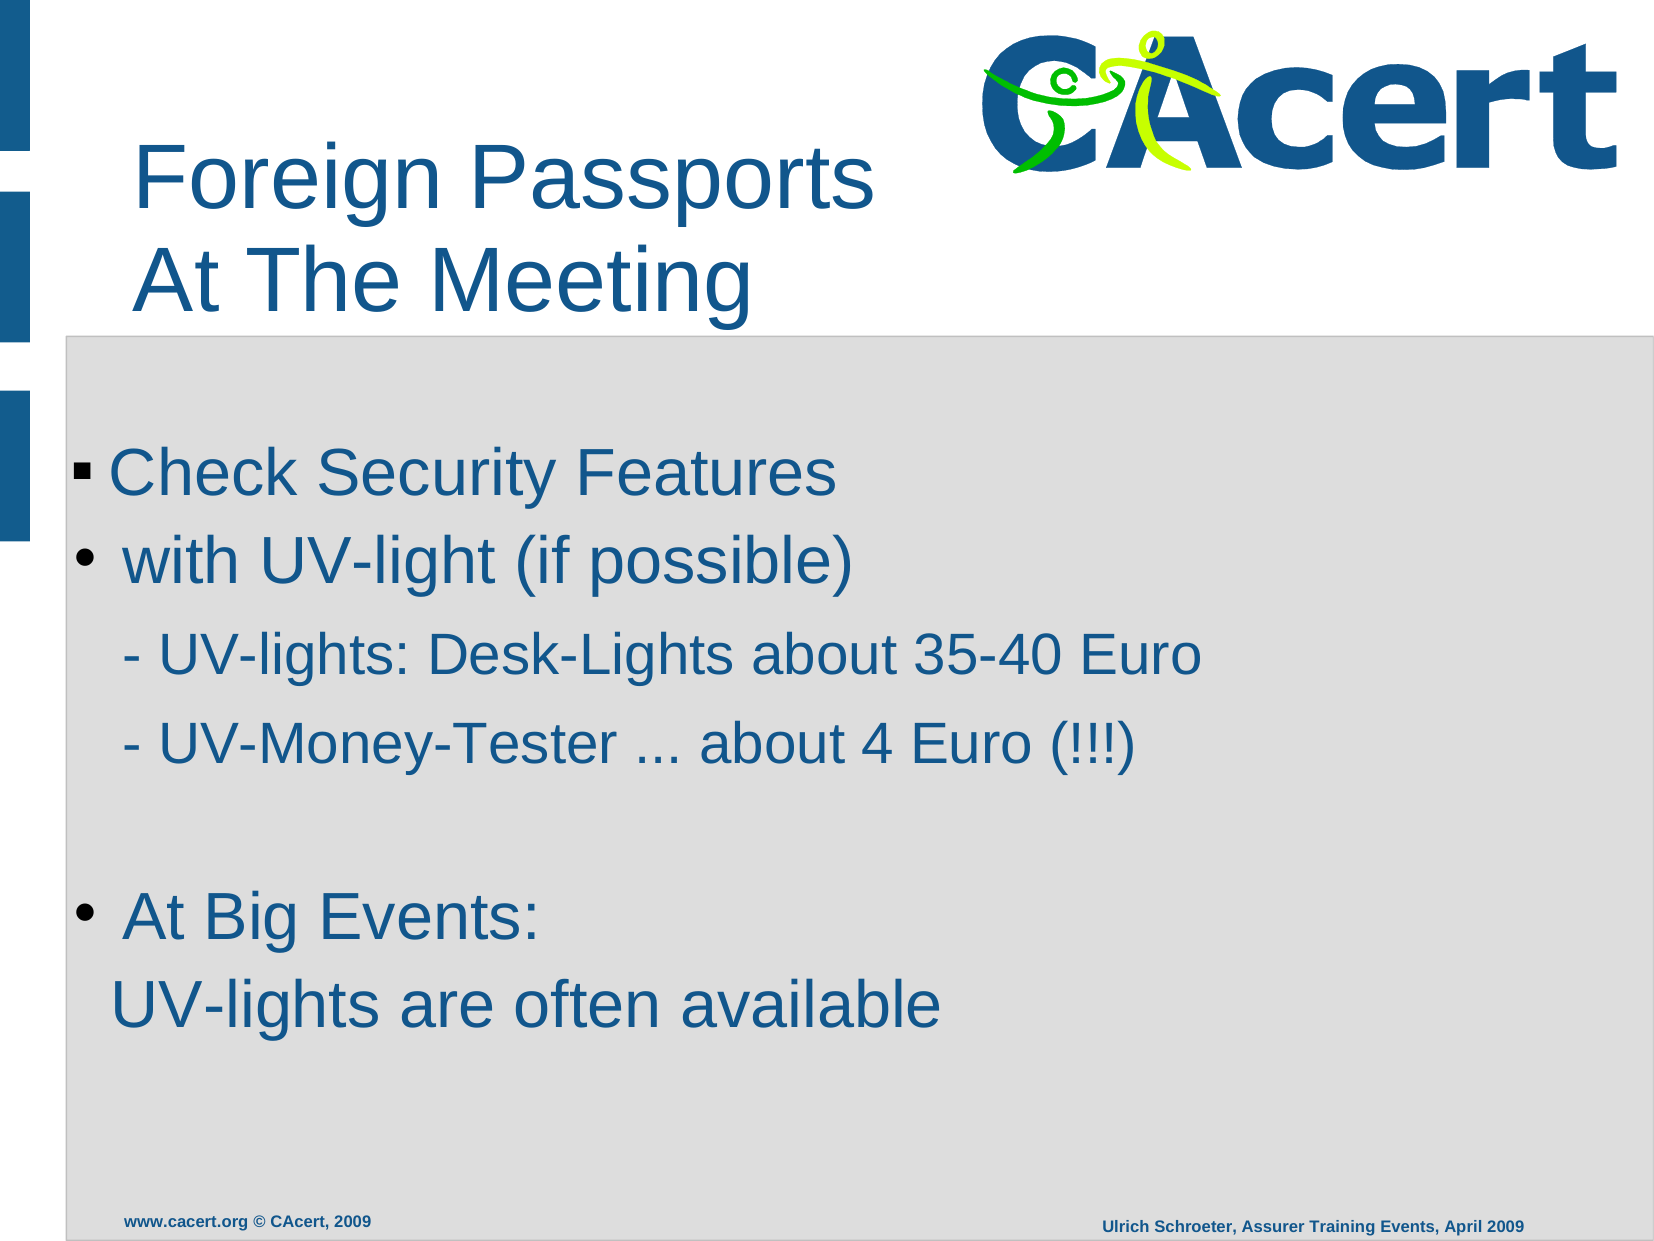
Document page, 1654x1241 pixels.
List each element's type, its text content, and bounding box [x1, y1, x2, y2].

text_box Check Security Features with UV-light (if possible) - UV-lights: Desk-Lights about 35-40 Euro - UV-Money-Tester ... about 4 Euro (!!!) At Big Events: UV-lights are often available [59, 413, 1219, 1050]
text_box Foreign Passports At The Meeting [118, 118, 893, 339]
